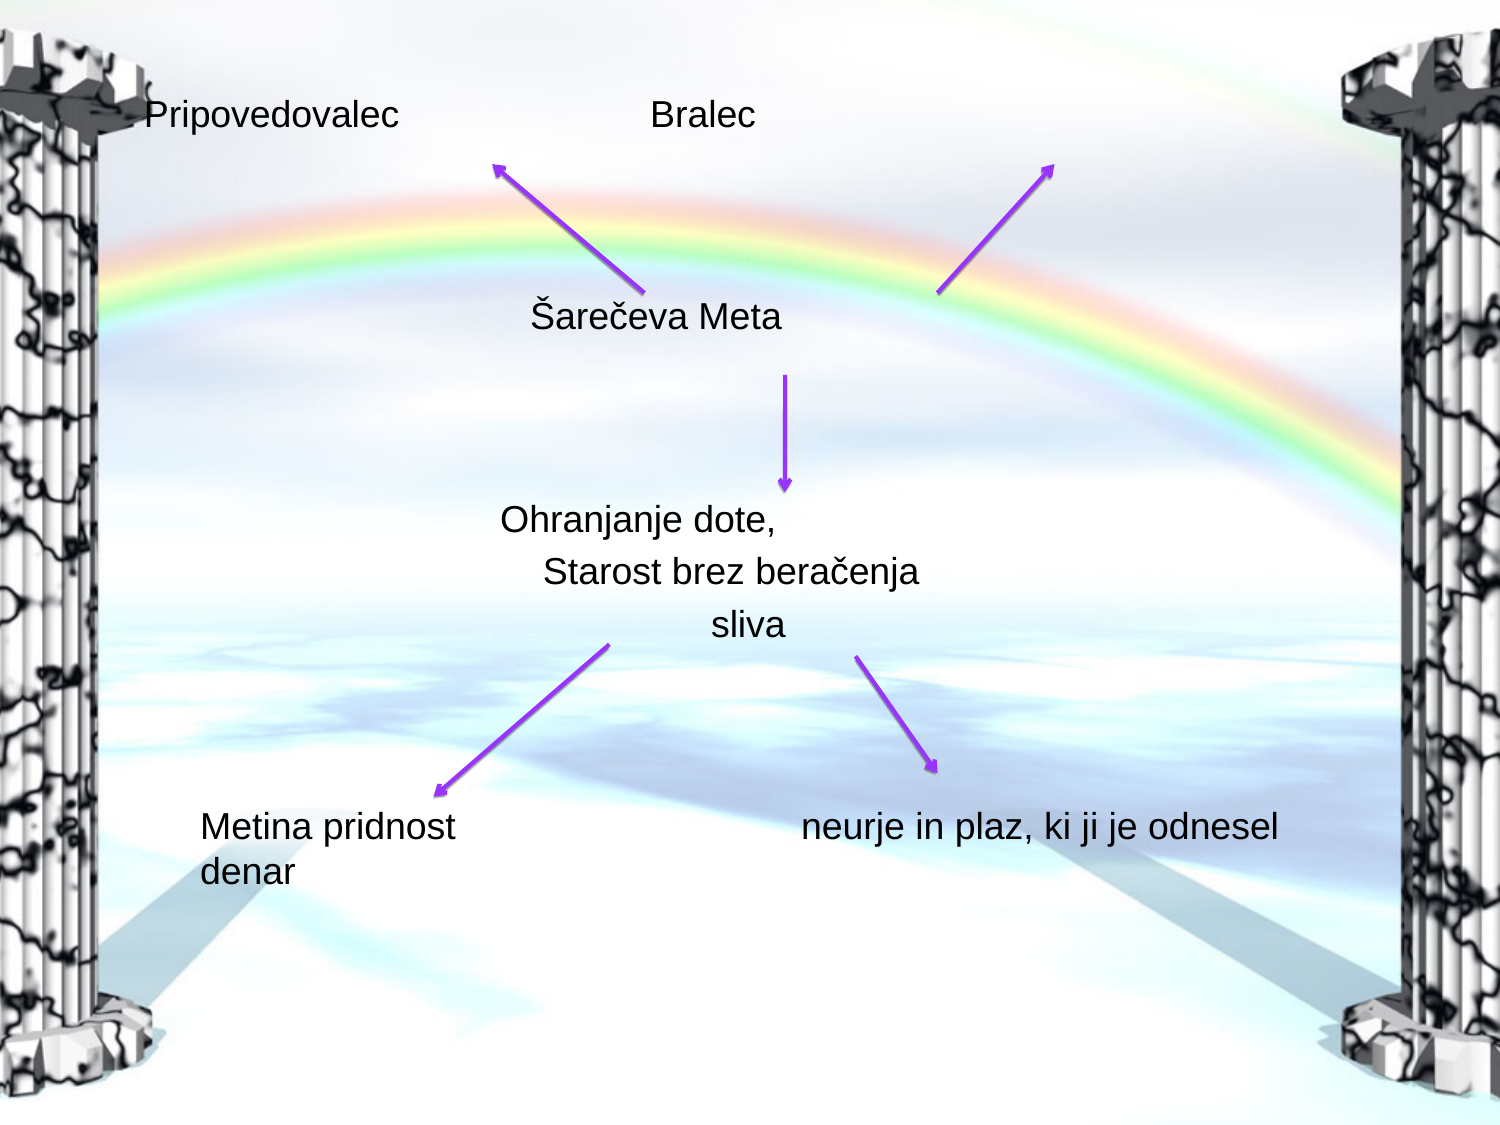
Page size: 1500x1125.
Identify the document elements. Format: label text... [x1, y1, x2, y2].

picture [0, 0, 1500, 1125]
list Pripovedovalec Bralec Šarečeva Meta Ohranjanje dote, Starost brez beračenja sliva Metina pridnost neurje in plaz, ki ji je odnesel denar [128, 82, 1372, 1032]
